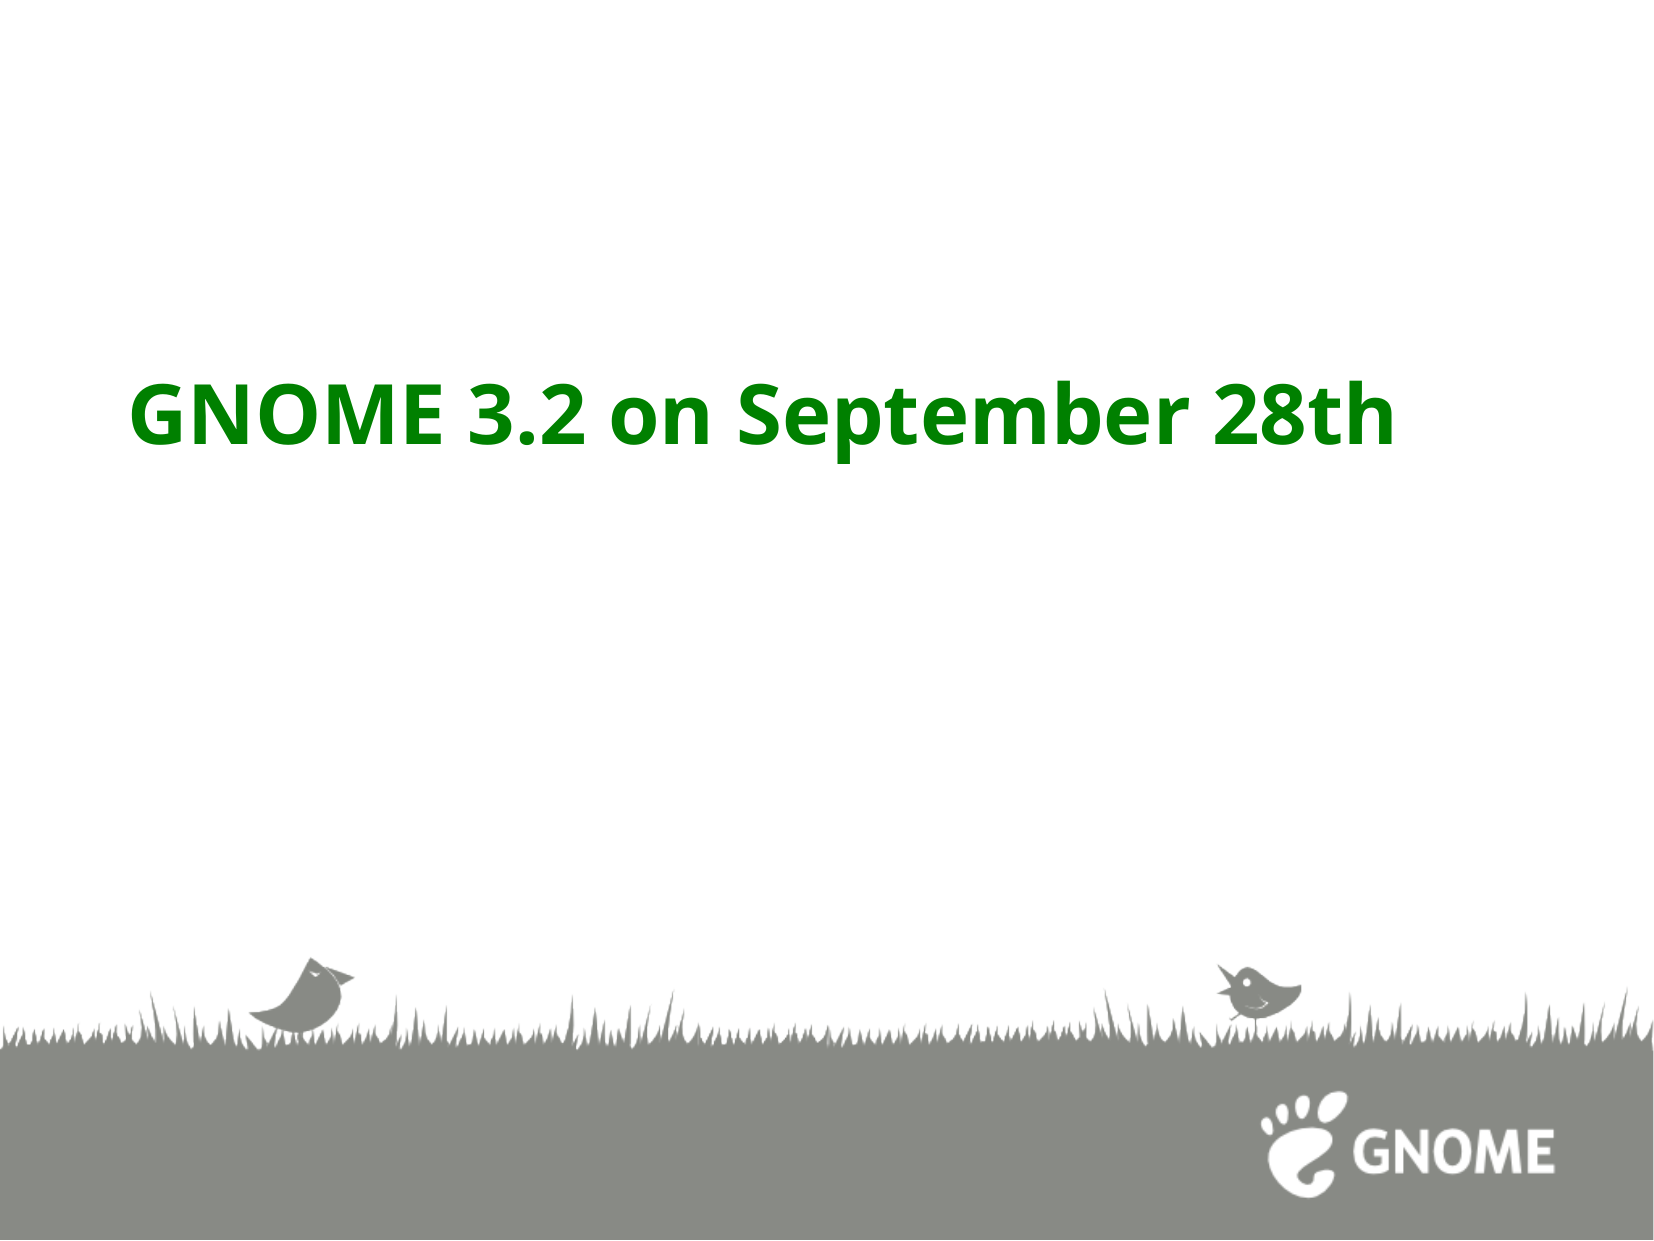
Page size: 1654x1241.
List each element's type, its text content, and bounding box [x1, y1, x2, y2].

picture [0, 0, 1654, 1241]
text_box GNOME 3.2 on September 28th [112, 348, 1426, 558]
